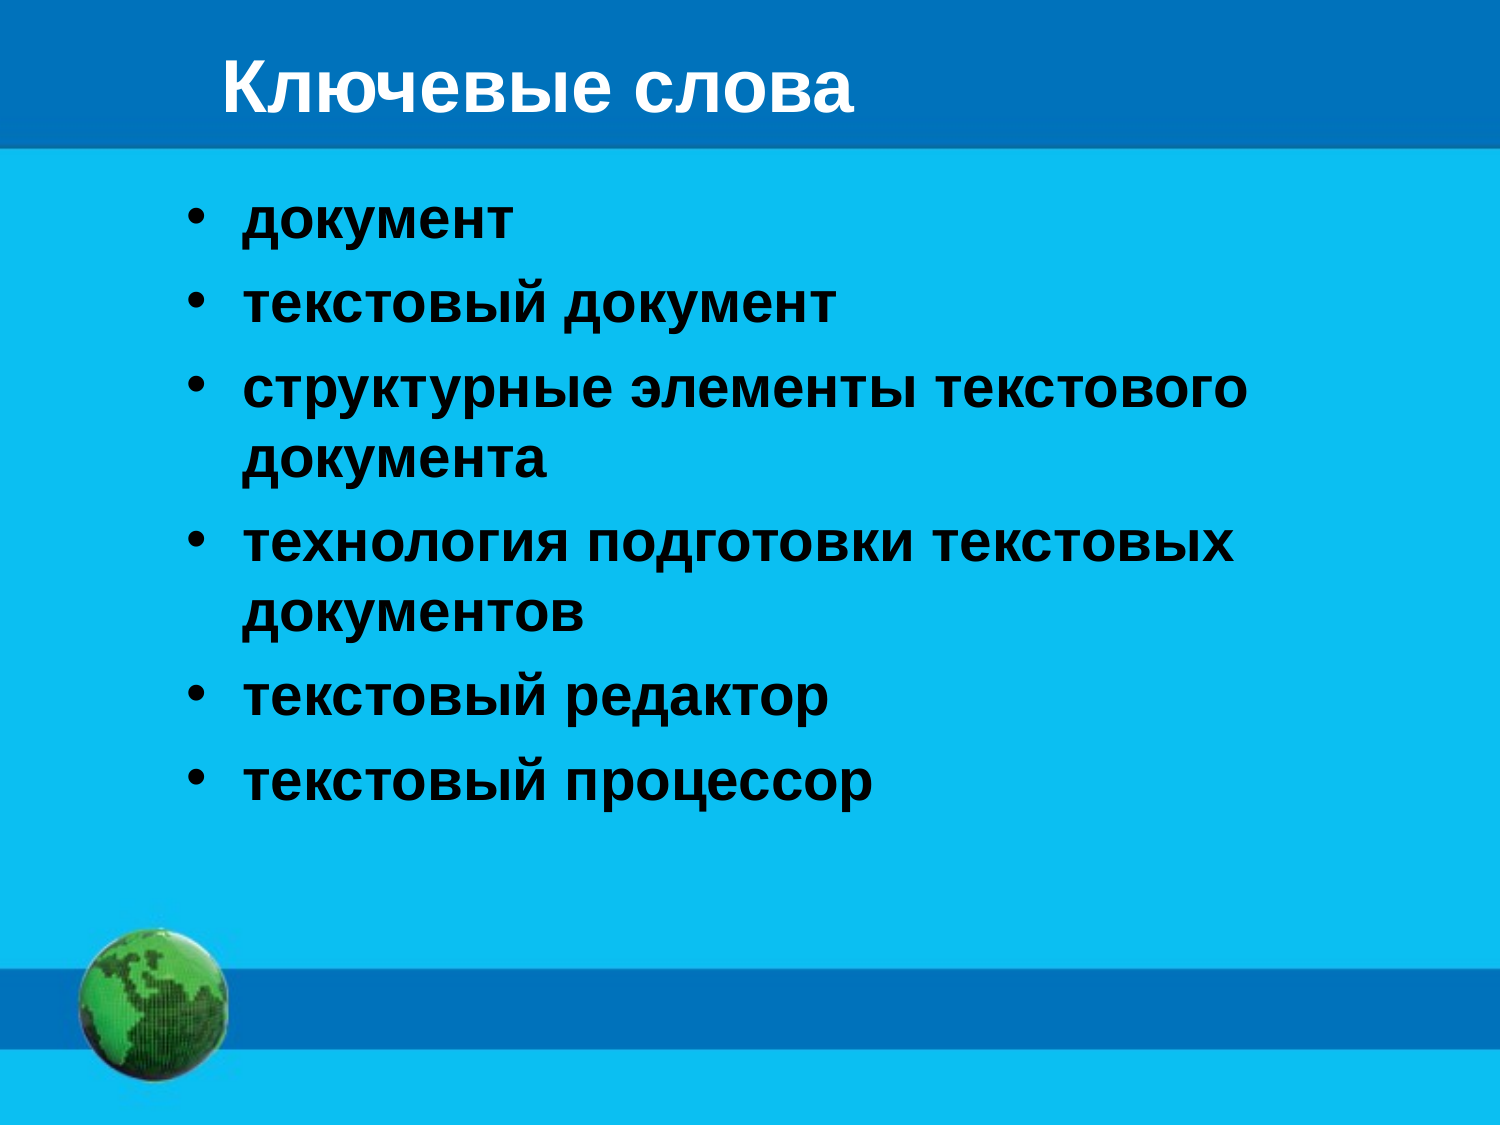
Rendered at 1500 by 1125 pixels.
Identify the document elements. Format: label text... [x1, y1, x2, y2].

picture [0, 924, 1500, 1084]
list документ текстовый документ структурные элементы текстового документа технология подготовки текстовых документов текстовый редактор текстовый процессор [171, 172, 1425, 1005]
picture [0, 0, 1500, 146]
title Ключевые слова [171, 30, 1425, 135]
